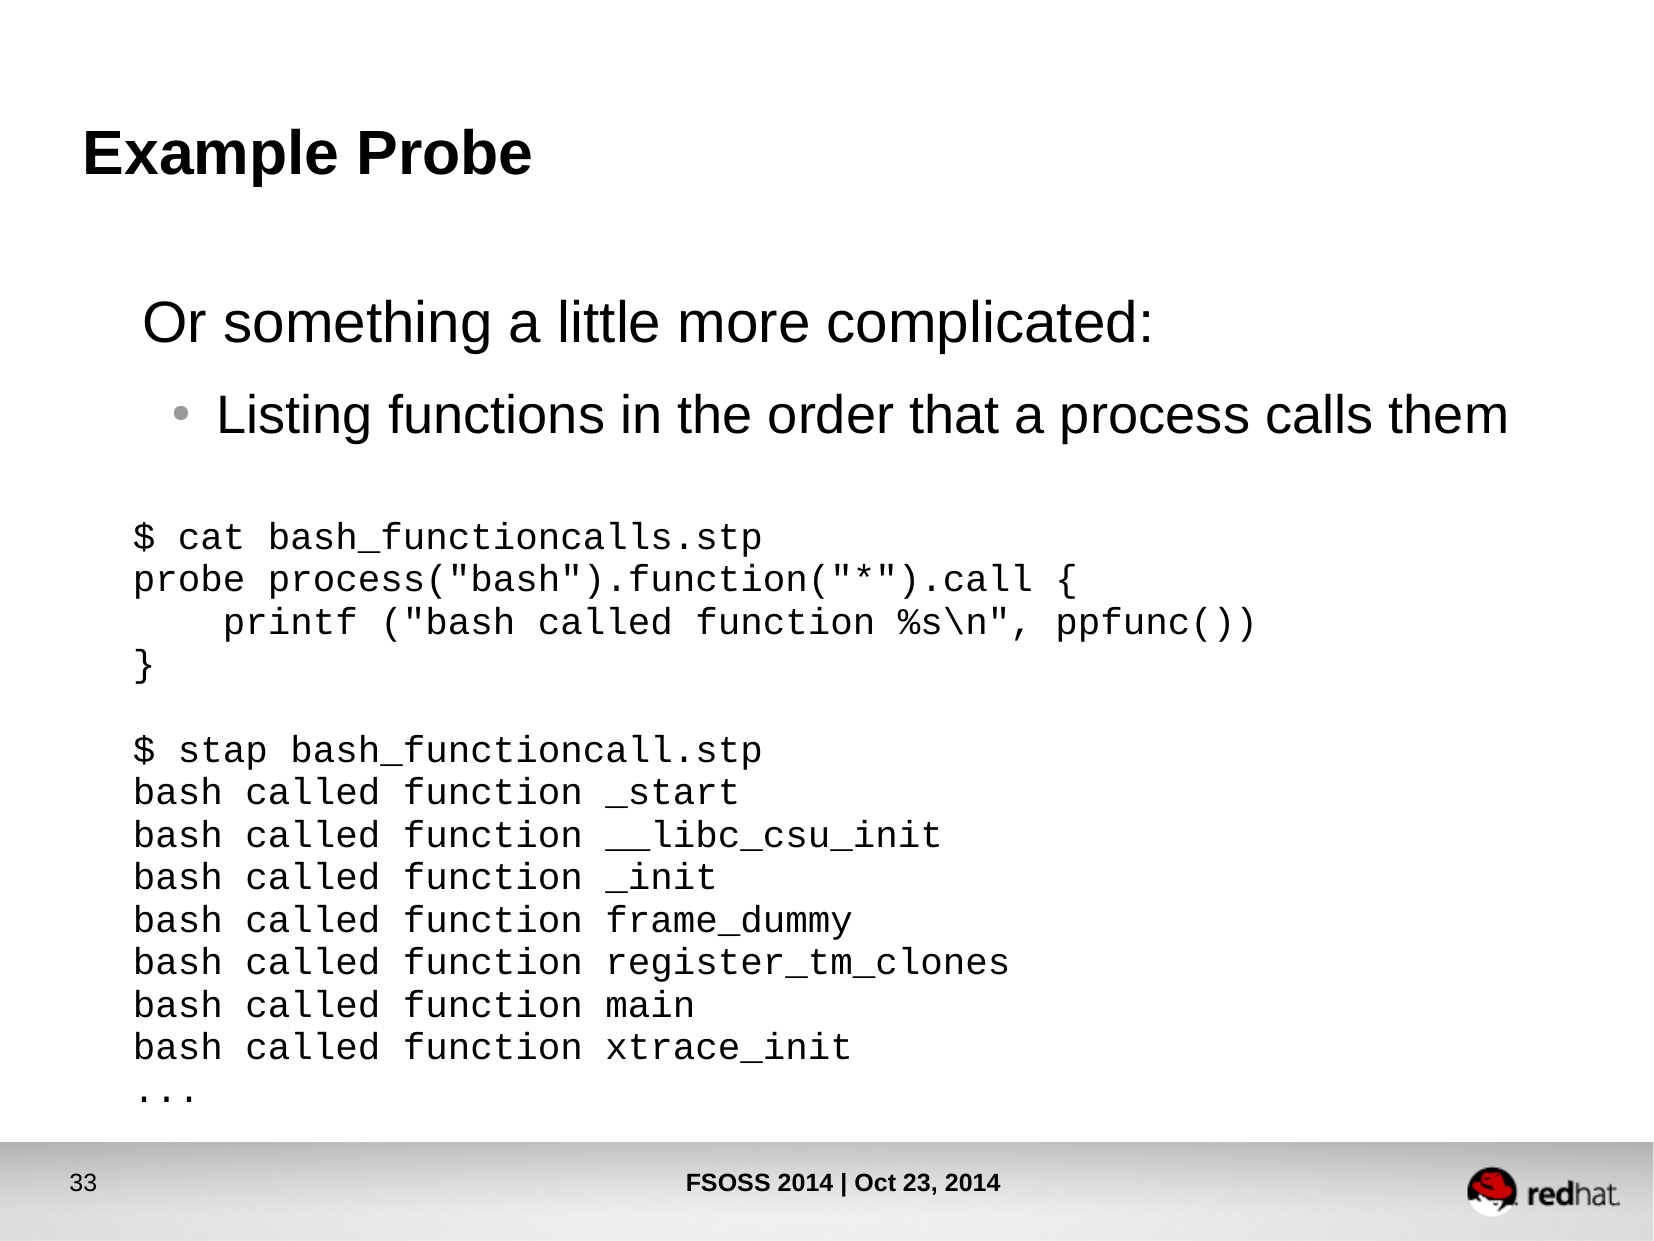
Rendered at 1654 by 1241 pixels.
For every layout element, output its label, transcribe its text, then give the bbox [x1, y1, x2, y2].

title Example Probe [82, 49, 1571, 257]
picture [0, 1142, 1654, 1241]
list Or something a little more complicated: Listing functions in the order that a process calls them [82, 290, 1571, 995]
text_box $ cat bash_functioncalls.stp probe process("bash").function("*").call { printf ("bash called function %s\n", ppfunc()) } $ stap bash_functioncall.stp bash called function _start bash called function __libc_csu_init bash called function _init bash called function frame_dummy bash called function register_tm_clones bash called function main bash called function xtrace_init ... [118, 510, 1583, 1164]
